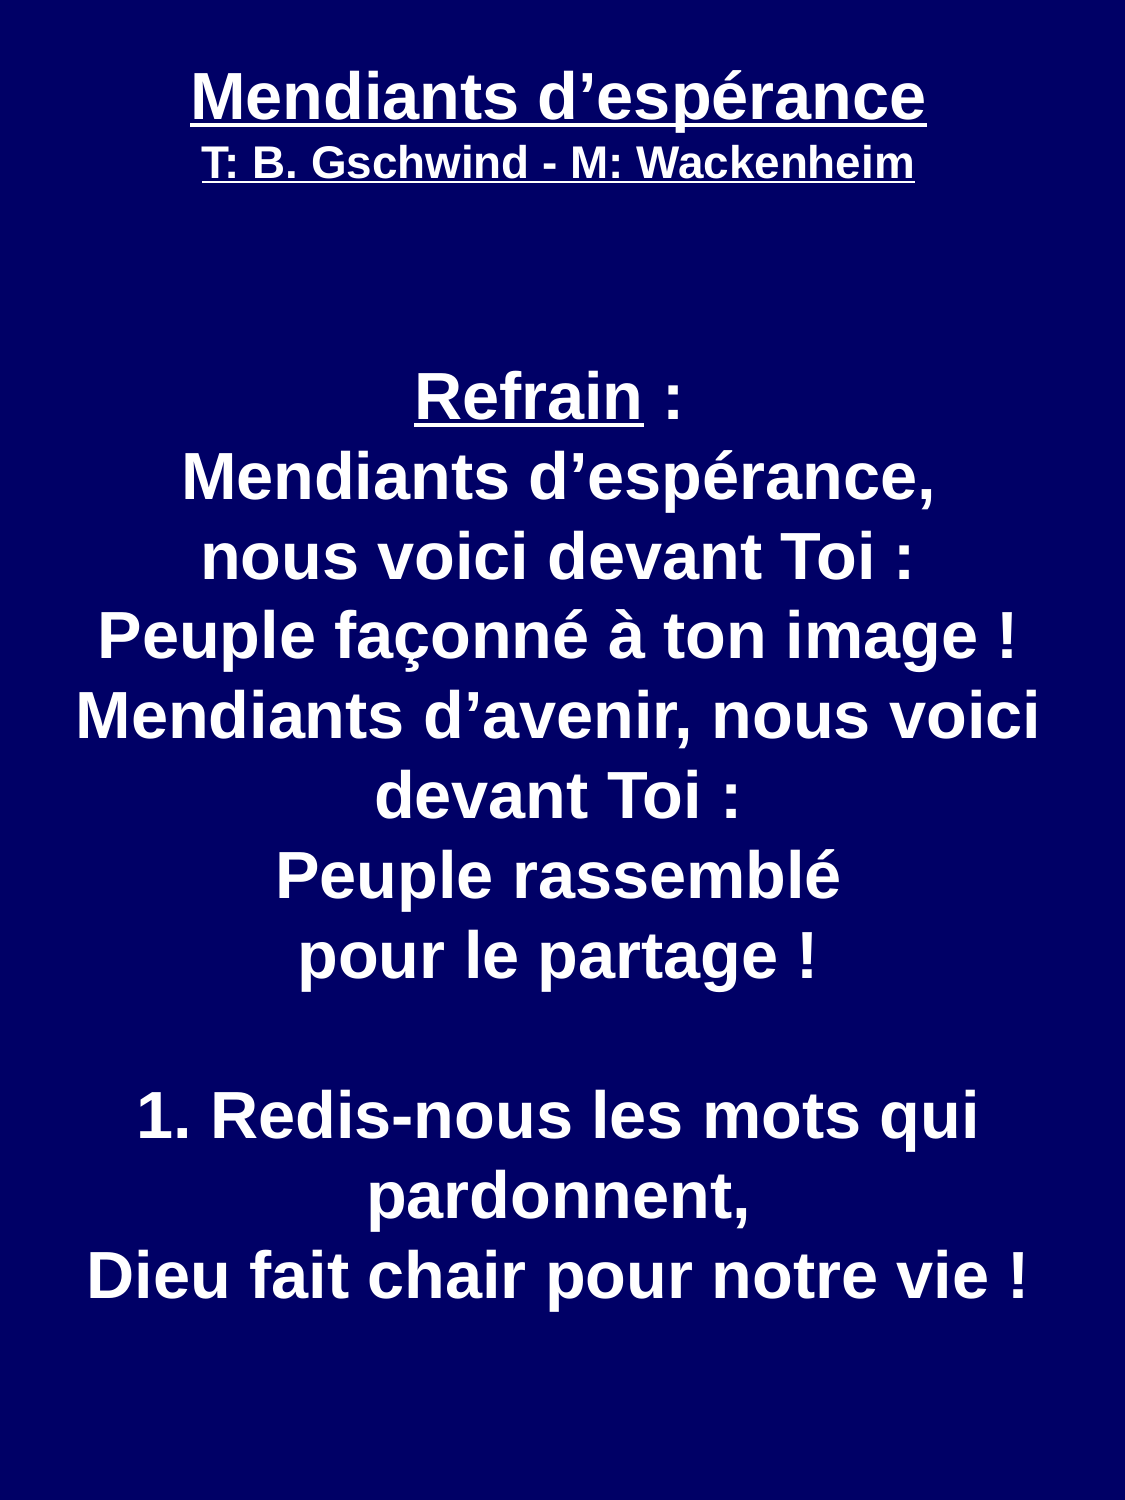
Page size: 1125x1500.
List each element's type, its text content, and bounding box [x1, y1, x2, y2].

text_box Mendiants d’espérance T: B. Gschwind - M: Wackenheim Refrain : Mendiants d’espérance, nous voici devant Toi : Peuple façonné à ton image ! Mendiants d’avenir, nous voici devant Toi : Peuple rassemblé pour le partage ! 1. Redis-nous les mots qui pardonnent, Dieu fait chair pour notre vie ! [0, 45, 1125, 1500]
